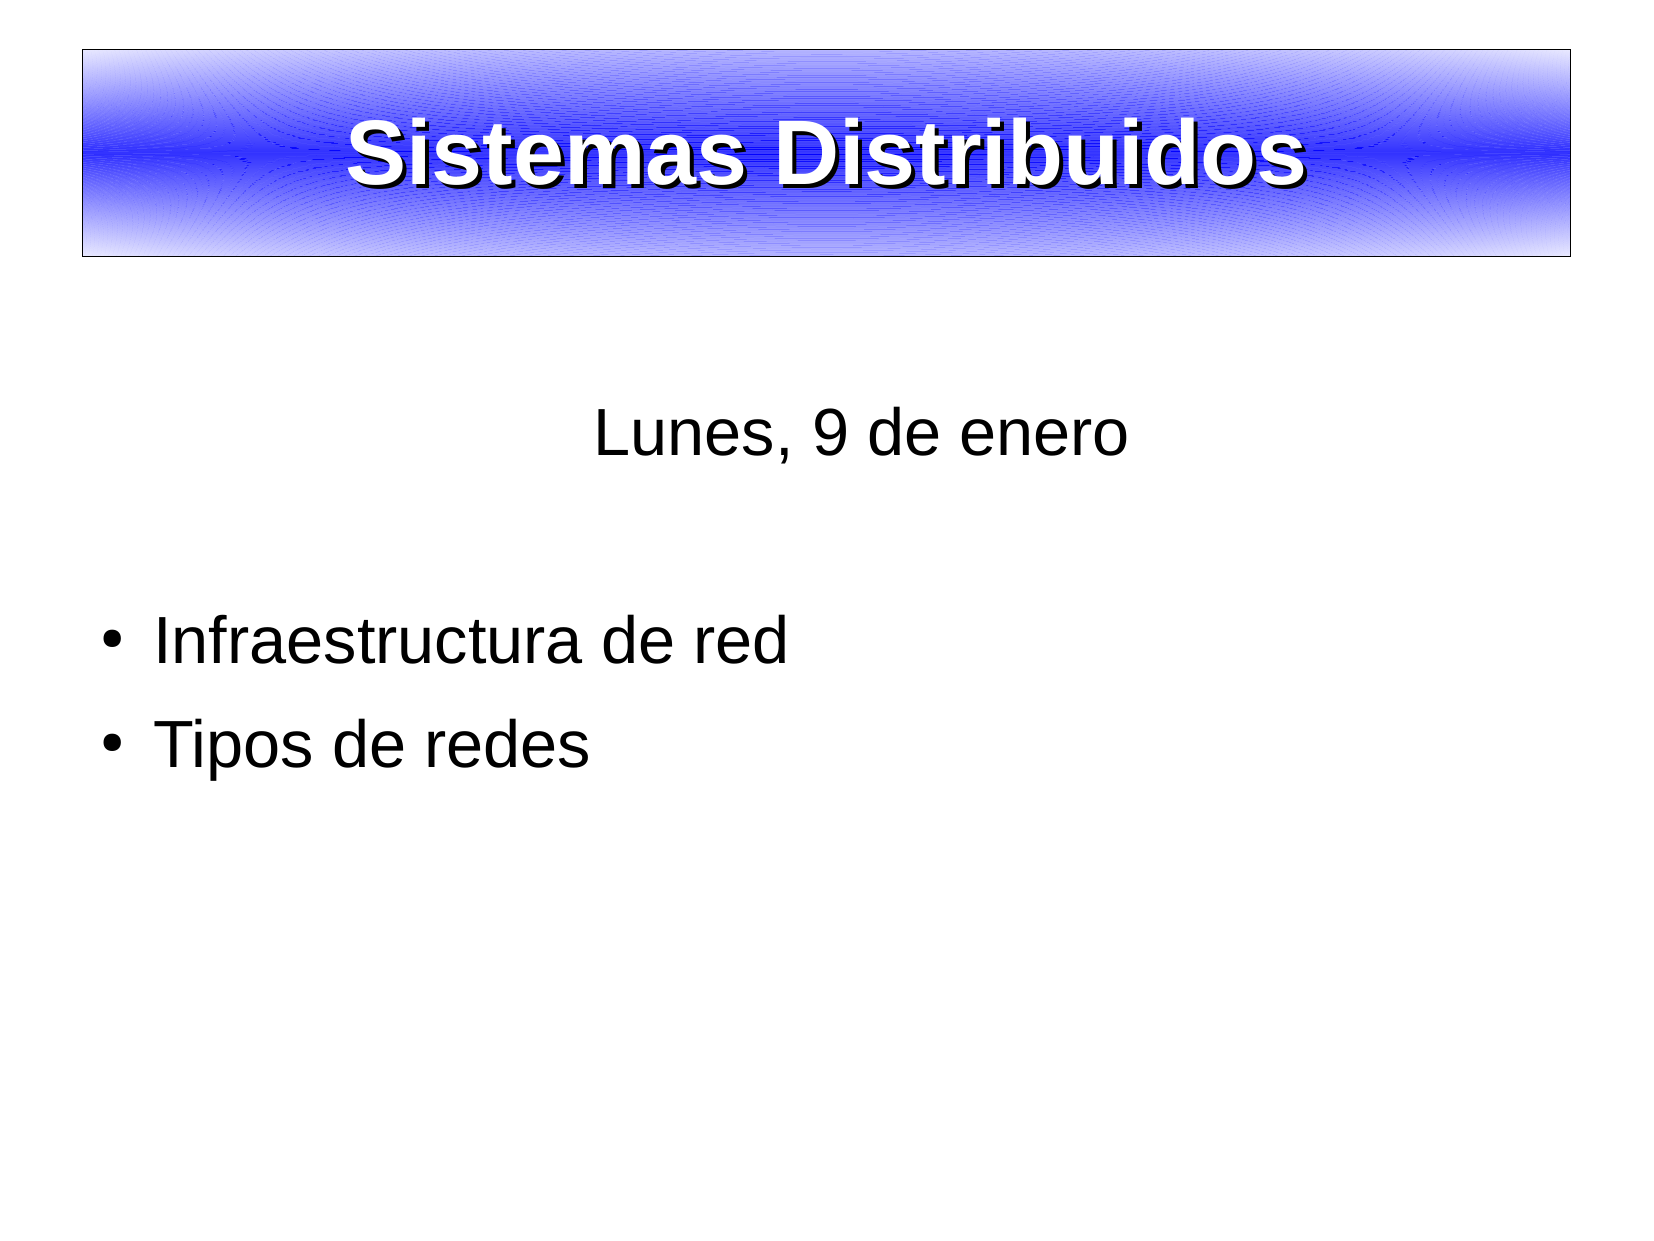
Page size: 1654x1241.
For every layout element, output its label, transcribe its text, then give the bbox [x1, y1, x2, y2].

list Lunes, 9 de enero Infraestructura de red Tipos de redes [82, 290, 1571, 1109]
title Sistemas Distribuidos [82, 49, 1571, 257]
